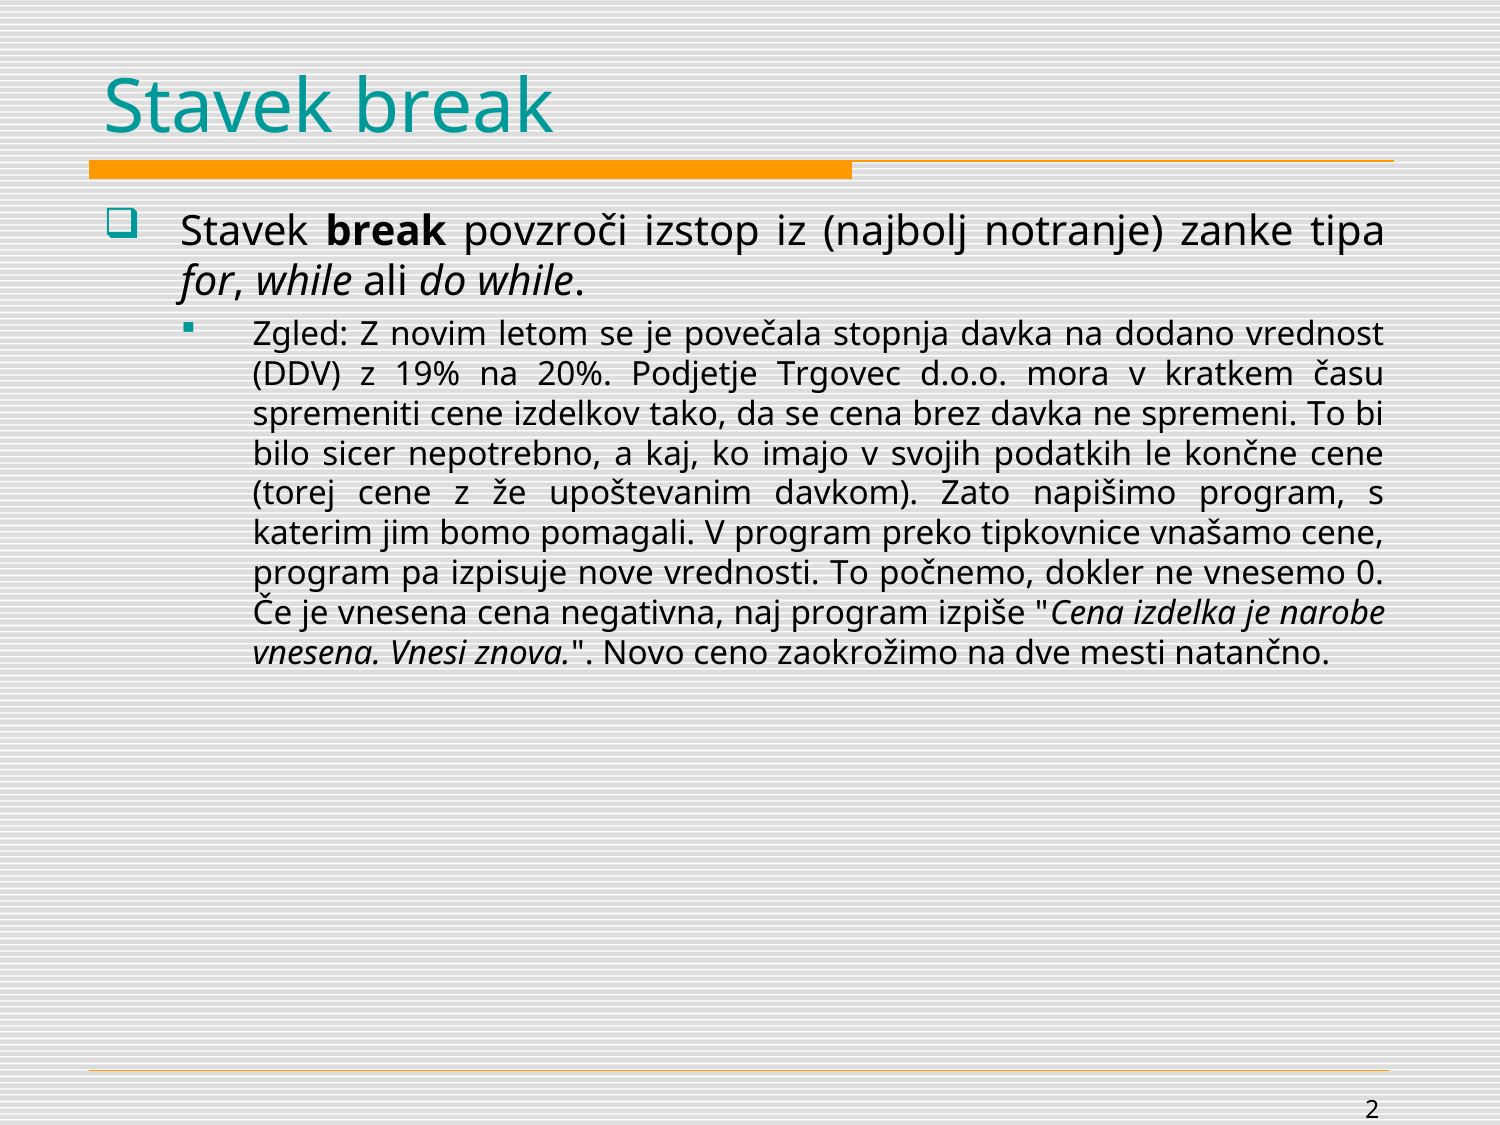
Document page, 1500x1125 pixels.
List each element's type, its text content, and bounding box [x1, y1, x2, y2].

text_box <number> [1068, 1085, 1394, 1125]
list Stavek break povzroči izstop iz (najbolj notranje) zanke tipa for, while ali do while. Zgled: Z novim letom se je povečala stopnja davka na dodano vrednost (DDV) z 19% na 20%. Podjetje Trgovec d.o.o. mora v kratkem času spremeniti cene izdelkov tako, da se cena brez davka ne spremeni. To bi bilo sicer nepotrebno, a kaj, ko imajo v svojih podatkih le končne cene (torej cene z že upoštevanim davkom). Zato napišimo program, s katerim jim bomo pomagali. V program preko tipkovnice vnašamo cene, program pa izpisuje nove vrednosti. To počnemo, dokler ne vnesemo 0. Če je vnesena cena negativna, naj program izpiše "Cena izdelka je narobe vnesena. Vnesi znova.". Novo ceno zaokrožimo na dve mesti natančno. [88, 196, 1401, 1035]
picture [0, 0, 1500, 1125]
title Stavek break [88, 42, 1401, 155]
